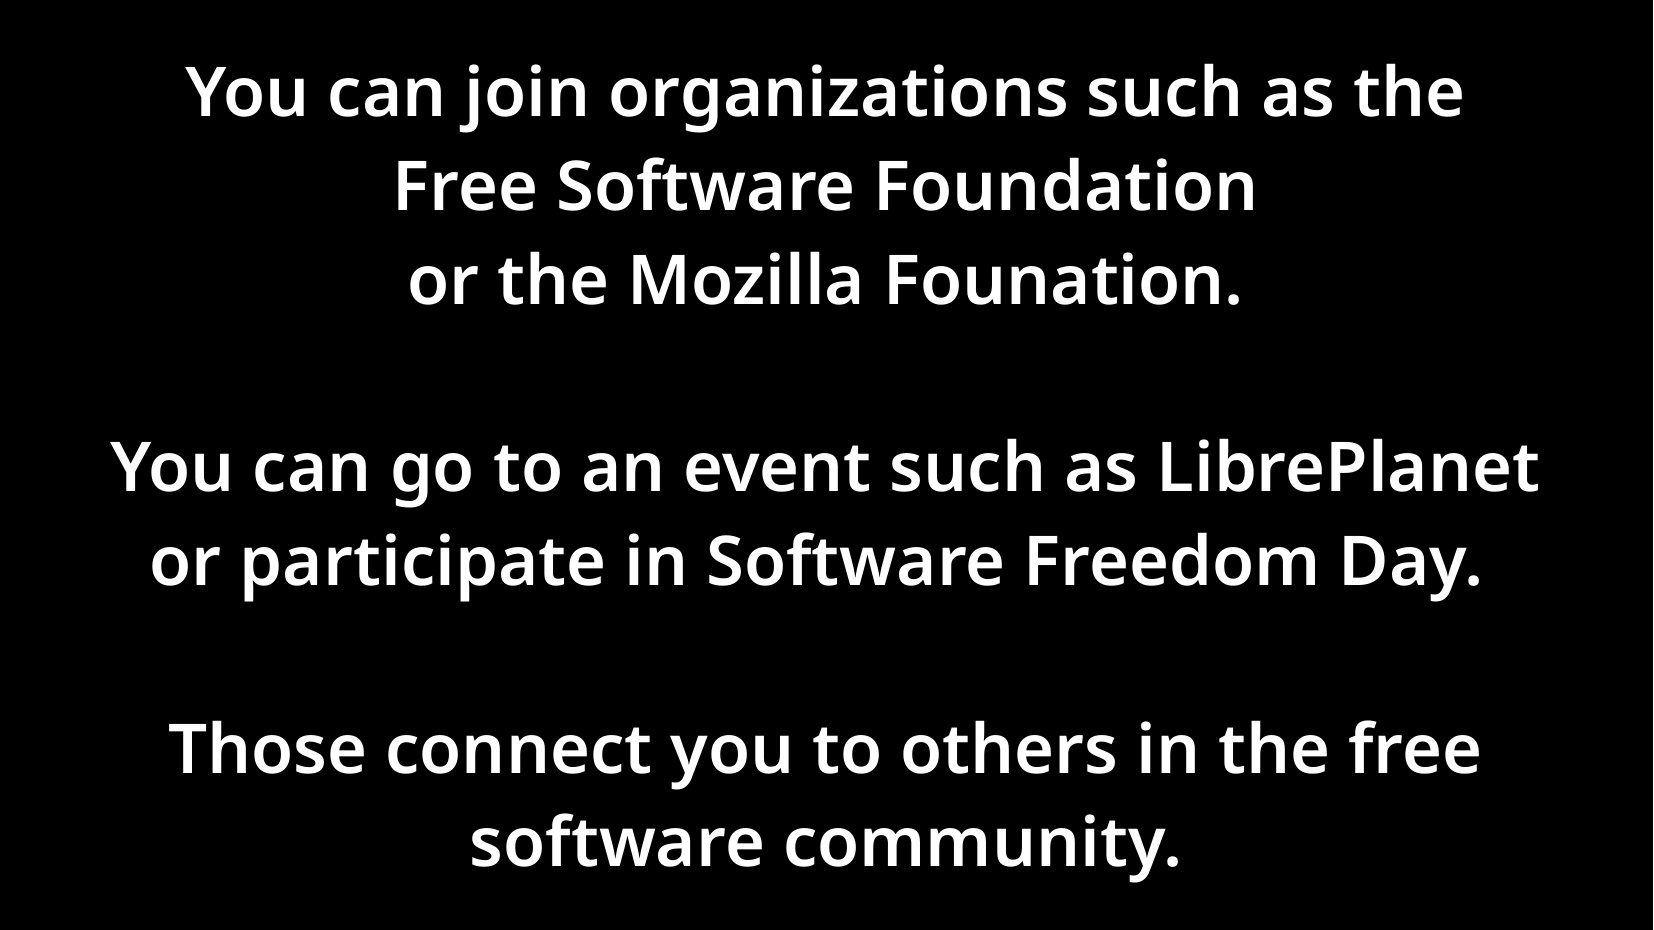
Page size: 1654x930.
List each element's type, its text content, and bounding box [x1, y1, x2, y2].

title You can join organizations such as the Free Software Foundation or the Mozilla Founation. You can go to an event such as LibrePlanet or participate in Software Freedom Day. Those connect you to others in the free software community. [82, 89, 1571, 841]
